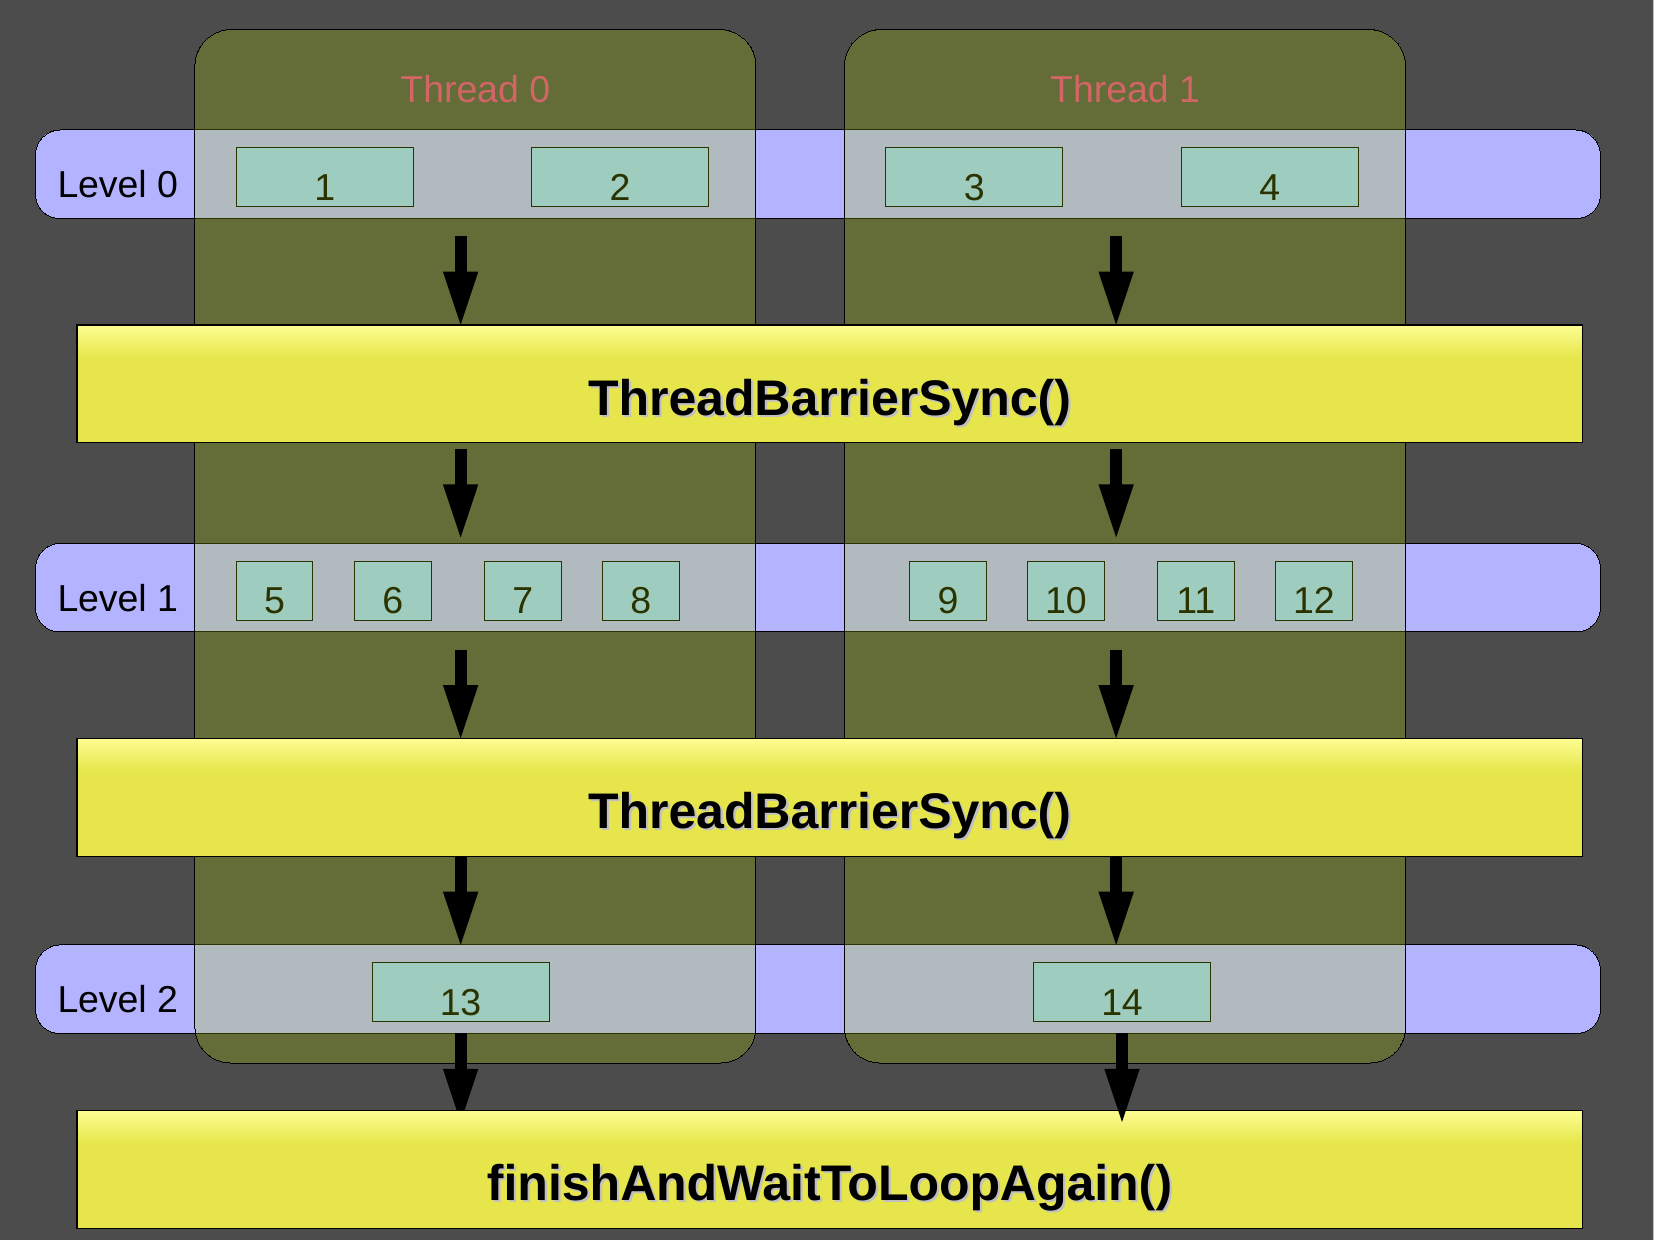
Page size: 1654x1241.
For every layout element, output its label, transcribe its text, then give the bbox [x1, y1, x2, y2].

text_box Level 0 [35, 129, 194, 219]
text_box Level 1 [1406, 543, 1601, 632]
text_box Level 2 [1405, 944, 1601, 1034]
text_box ThreadBarrierSync() [76, 324, 1583, 443]
text_box Thread 1 [844, 29, 1406, 324]
text_box Thread 0 [194, 29, 756, 324]
text_box Level 0 [1406, 129, 1601, 219]
text_box Thread 1 [844, 443, 1406, 738]
text_box Thread 0 [194, 443, 756, 738]
text_box Level 1 [756, 543, 844, 632]
text_box Level 2 [35, 944, 195, 1034]
text_box Thread 1 [844, 857, 1406, 1064]
text_box Level 0 [756, 129, 844, 219]
text_box Thread 0 [194, 857, 756, 1064]
text_box Level 2 [756, 944, 845, 1034]
text_box ThreadBarrierSync() [76, 738, 1583, 857]
text_box Level 1 [35, 543, 194, 632]
text_box finishAndWaitToLoopAgain() [76, 1110, 1583, 1229]
